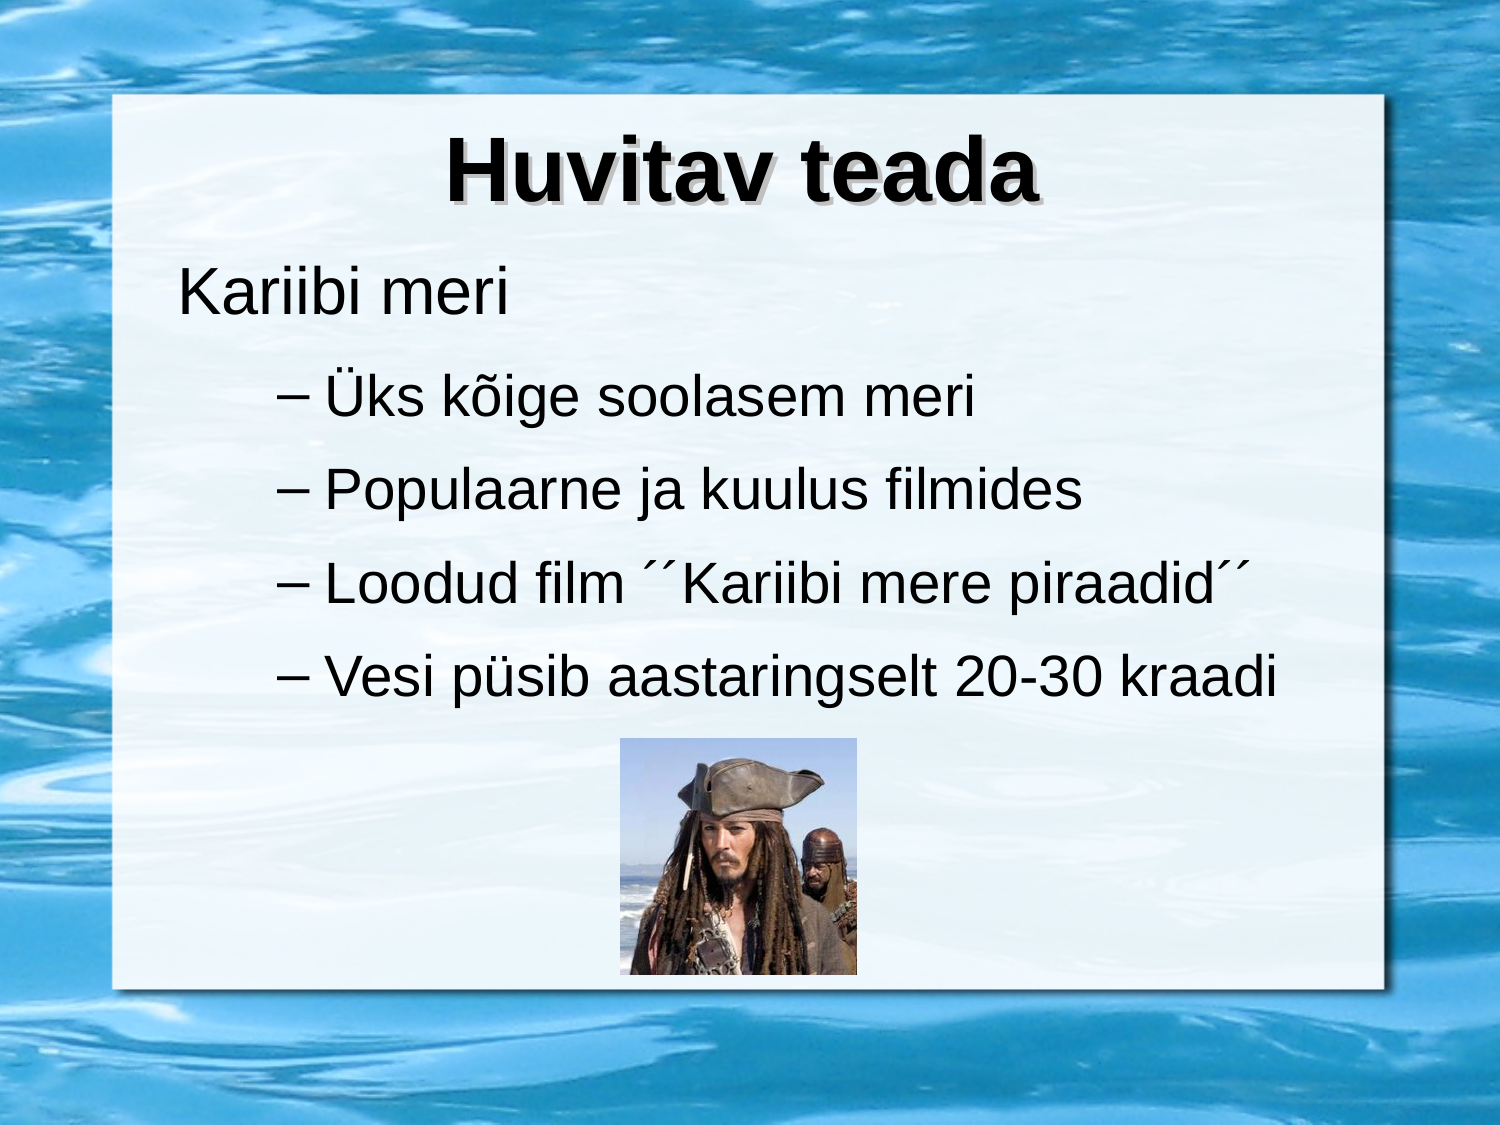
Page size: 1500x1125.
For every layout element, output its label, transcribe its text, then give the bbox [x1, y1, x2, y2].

picture [0, 0, 1500, 1125]
title Huvitav teada [67, 0, 1418, 192]
list Kariibi meri Üks kõige soolasem meri Populaarne ja kuulus filmides Loodud film ´´Kariibi mere piraadid´´ Vesi püsib aastaringselt 20-30 kraadi [88, 248, 1441, 709]
